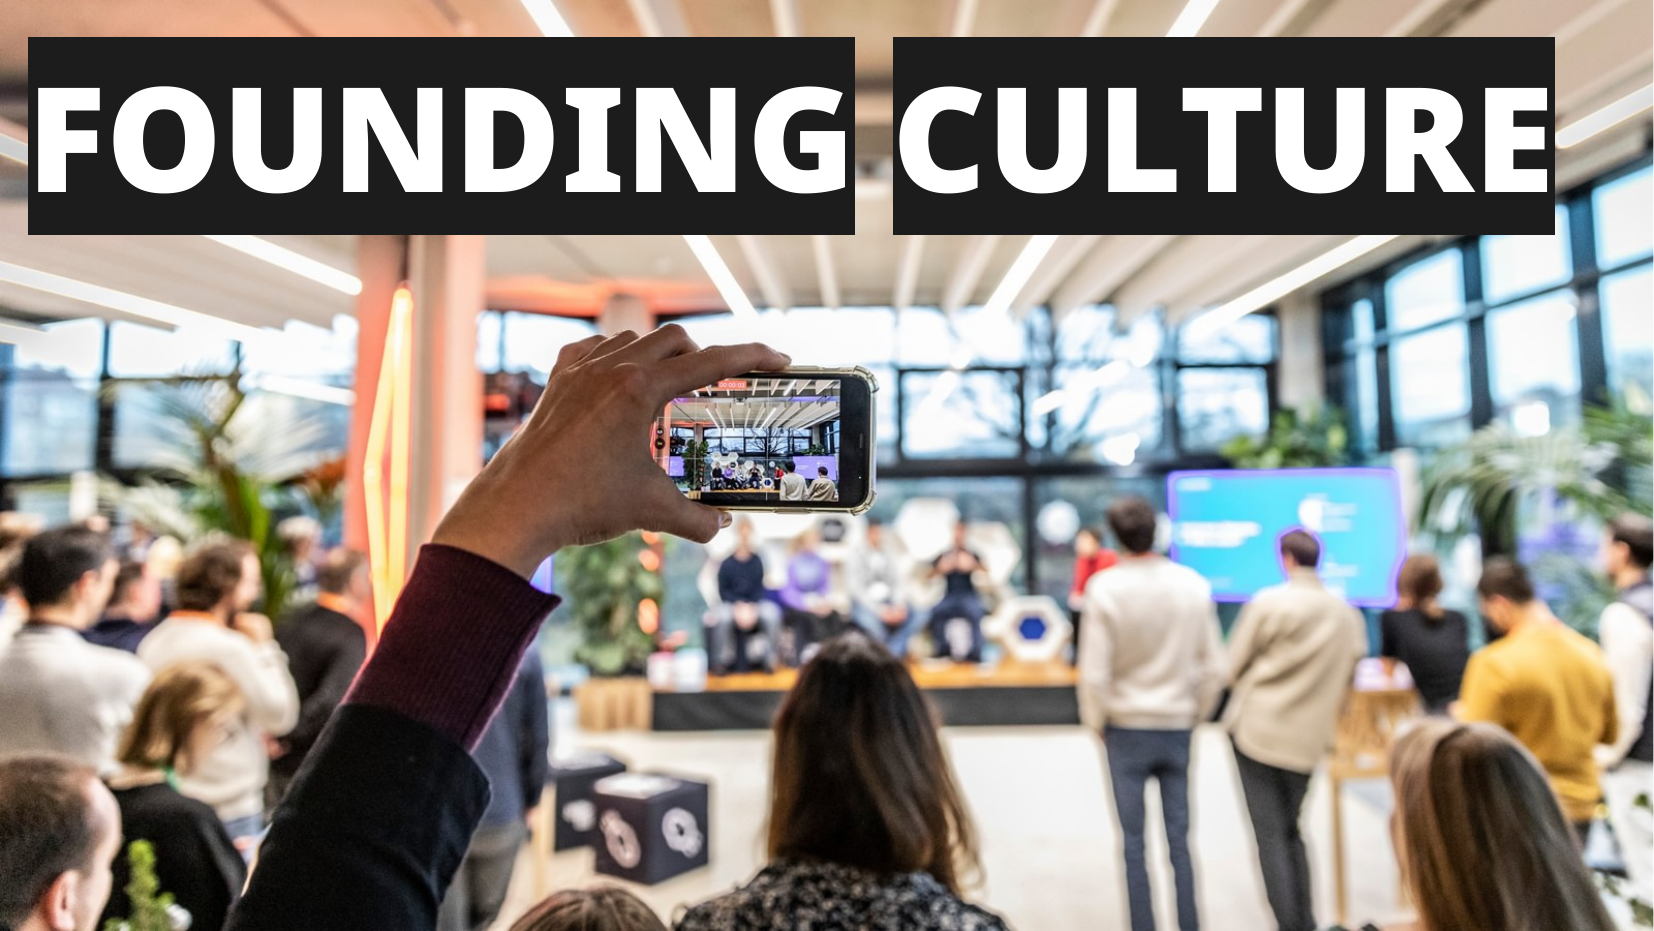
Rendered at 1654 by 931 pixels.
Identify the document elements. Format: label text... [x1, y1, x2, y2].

text_box FOUNDING CULTURE [13, 29, 1569, 213]
picture [0, 0, 1654, 931]
